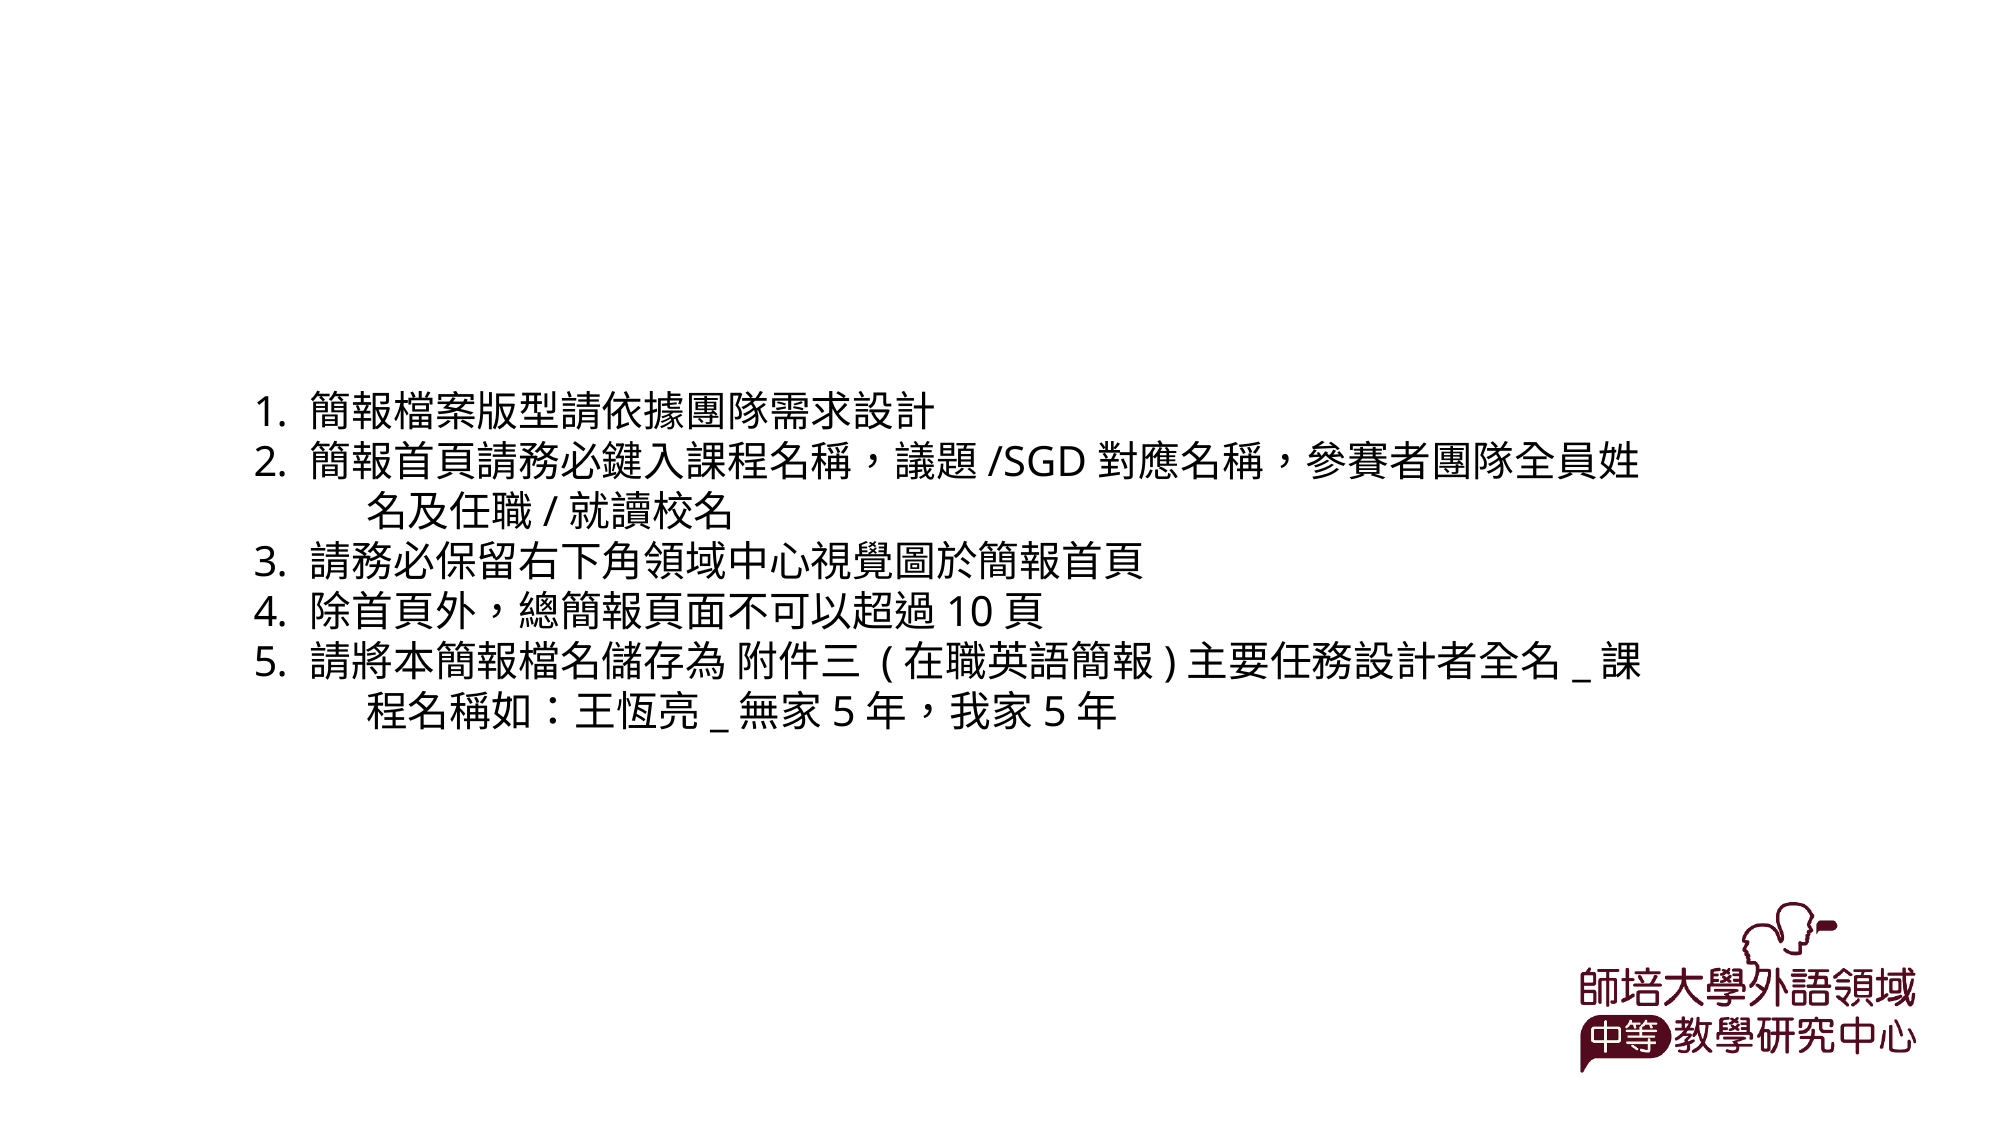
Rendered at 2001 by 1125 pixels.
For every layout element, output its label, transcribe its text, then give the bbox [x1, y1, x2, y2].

picture [1578, 899, 1916, 1075]
text_box 簡報檔案版型請依據團隊需求設計 簡報首頁請務必鍵入課程名稱，議題/SGD對應名稱，參賽者團隊全員姓名及任職/就讀校名 請務必保留右下角領域中心視覺圖於簡報首頁 除首頁外，總簡報頁面不可以超過10頁 請將本簡報檔名儲存為 附件三 (在職英語簡報)主要任務設計者全名_課程名稱如：王恆亮_無家5年，我家5年 [238, 378, 1686, 743]
